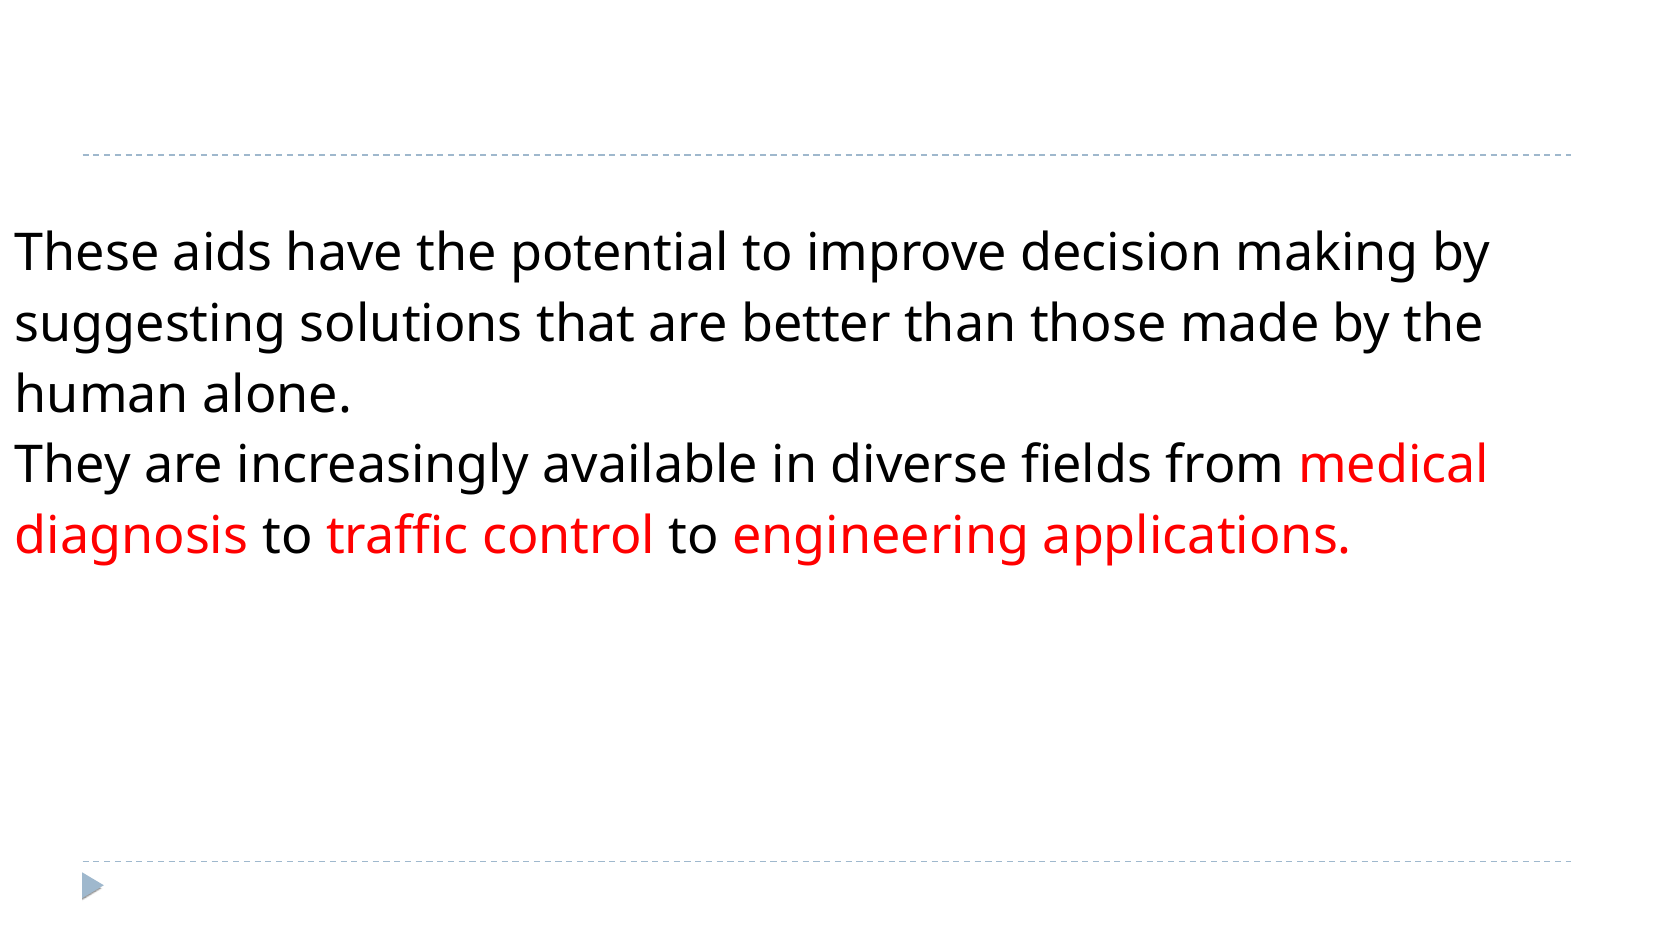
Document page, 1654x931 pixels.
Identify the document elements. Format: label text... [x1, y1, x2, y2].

text_box These aids have the potential to improve decision making by suggesting solutions that are better than those made by the human alone. They are increasingly available in diverse fields from medical diagnosis to traffic control to engineering applications. [0, 207, 1624, 526]
